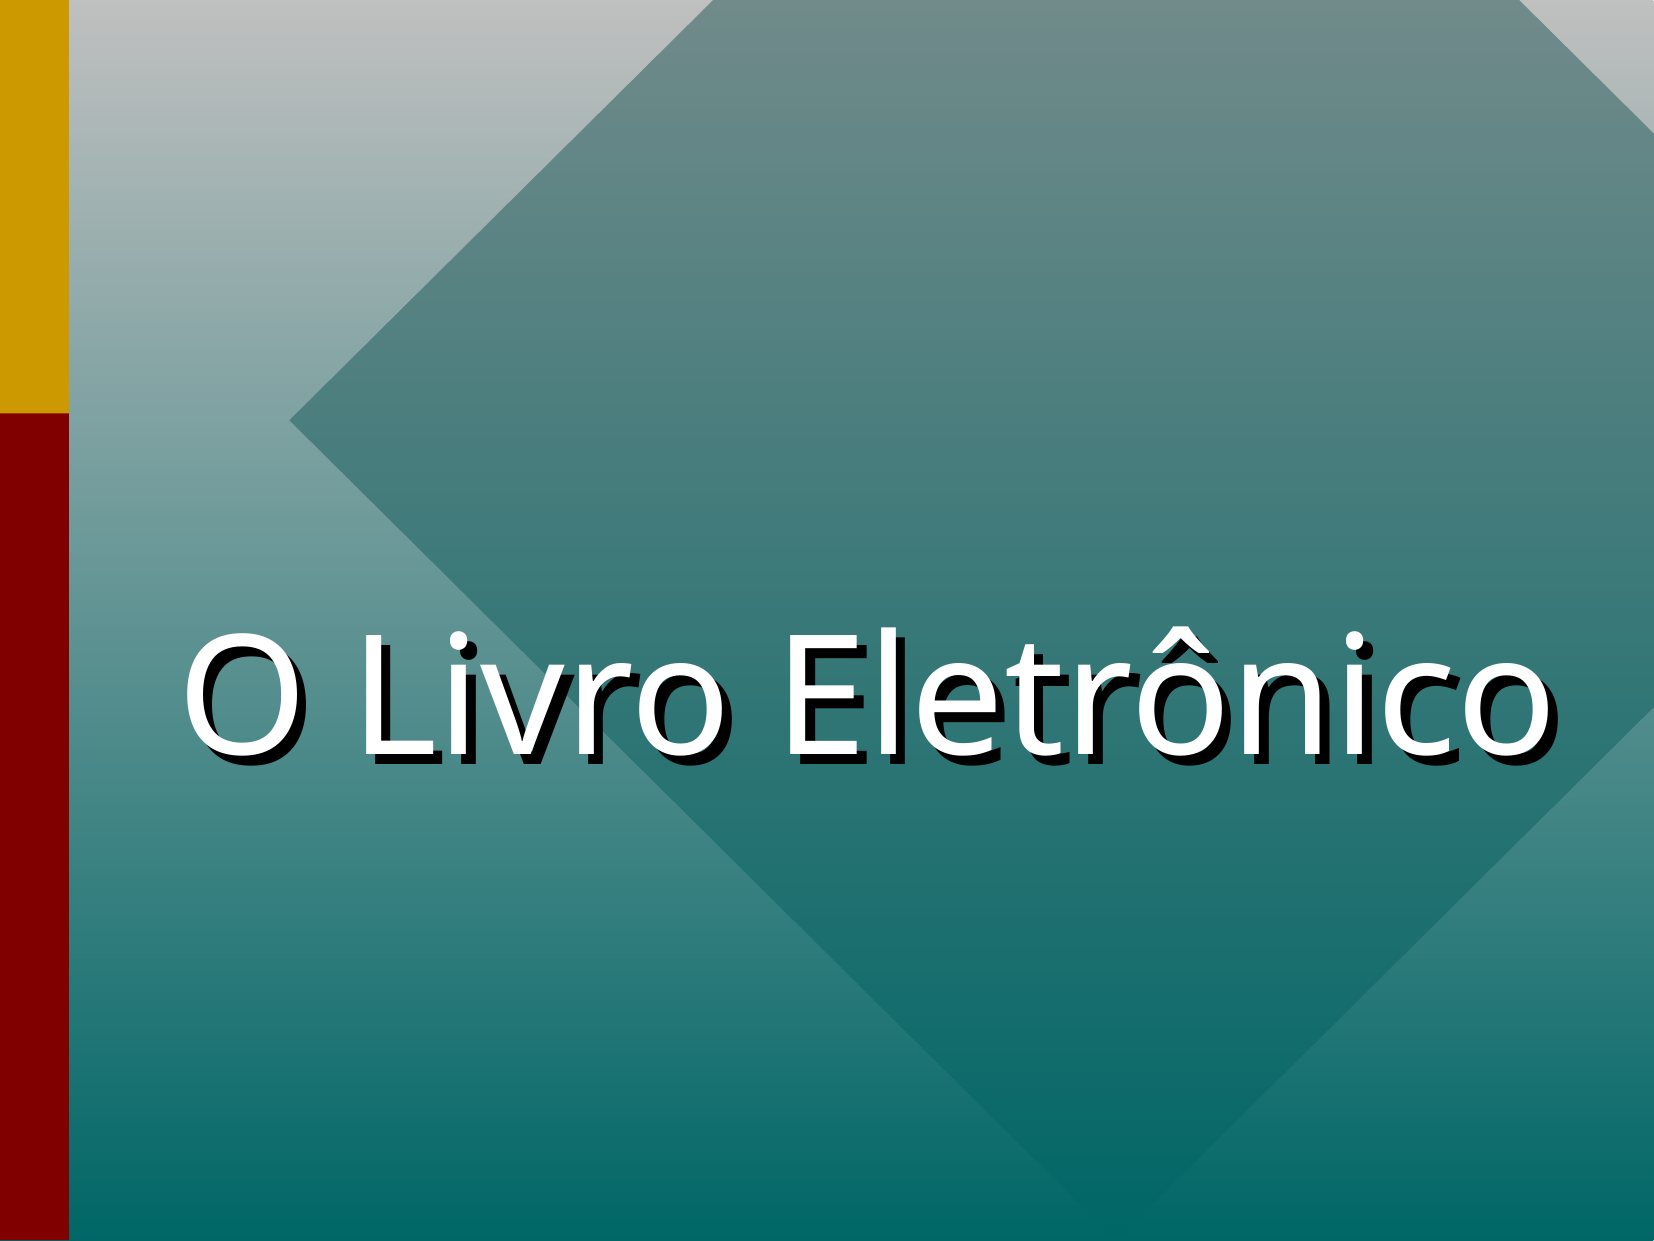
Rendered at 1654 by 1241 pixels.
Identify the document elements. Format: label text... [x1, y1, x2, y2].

subtitle O Livro Eletrônico [165, 267, 1571, 1109]
